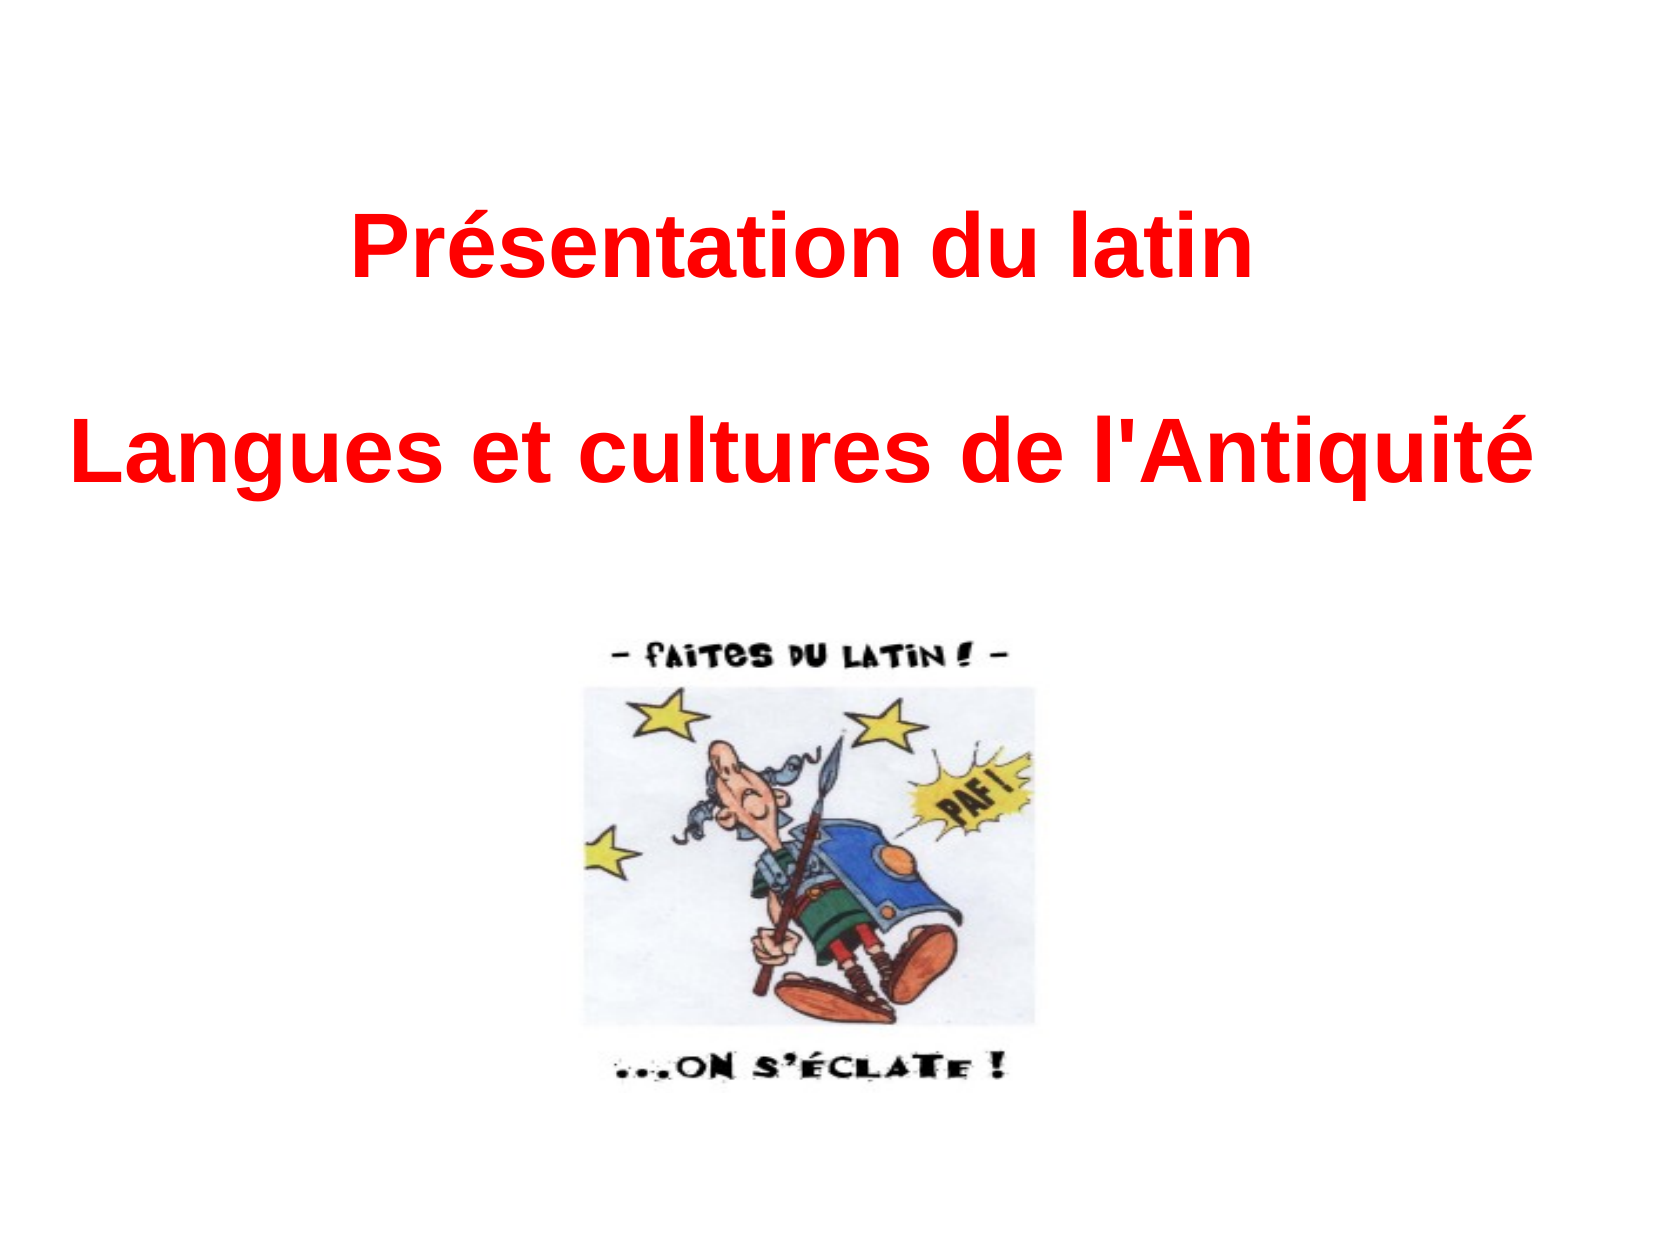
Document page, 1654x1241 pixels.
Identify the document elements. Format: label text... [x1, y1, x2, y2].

picture [561, 611, 1059, 1093]
title Présentation du latin Langues et cultures de l'Antiquité [59, 194, 1548, 502]
